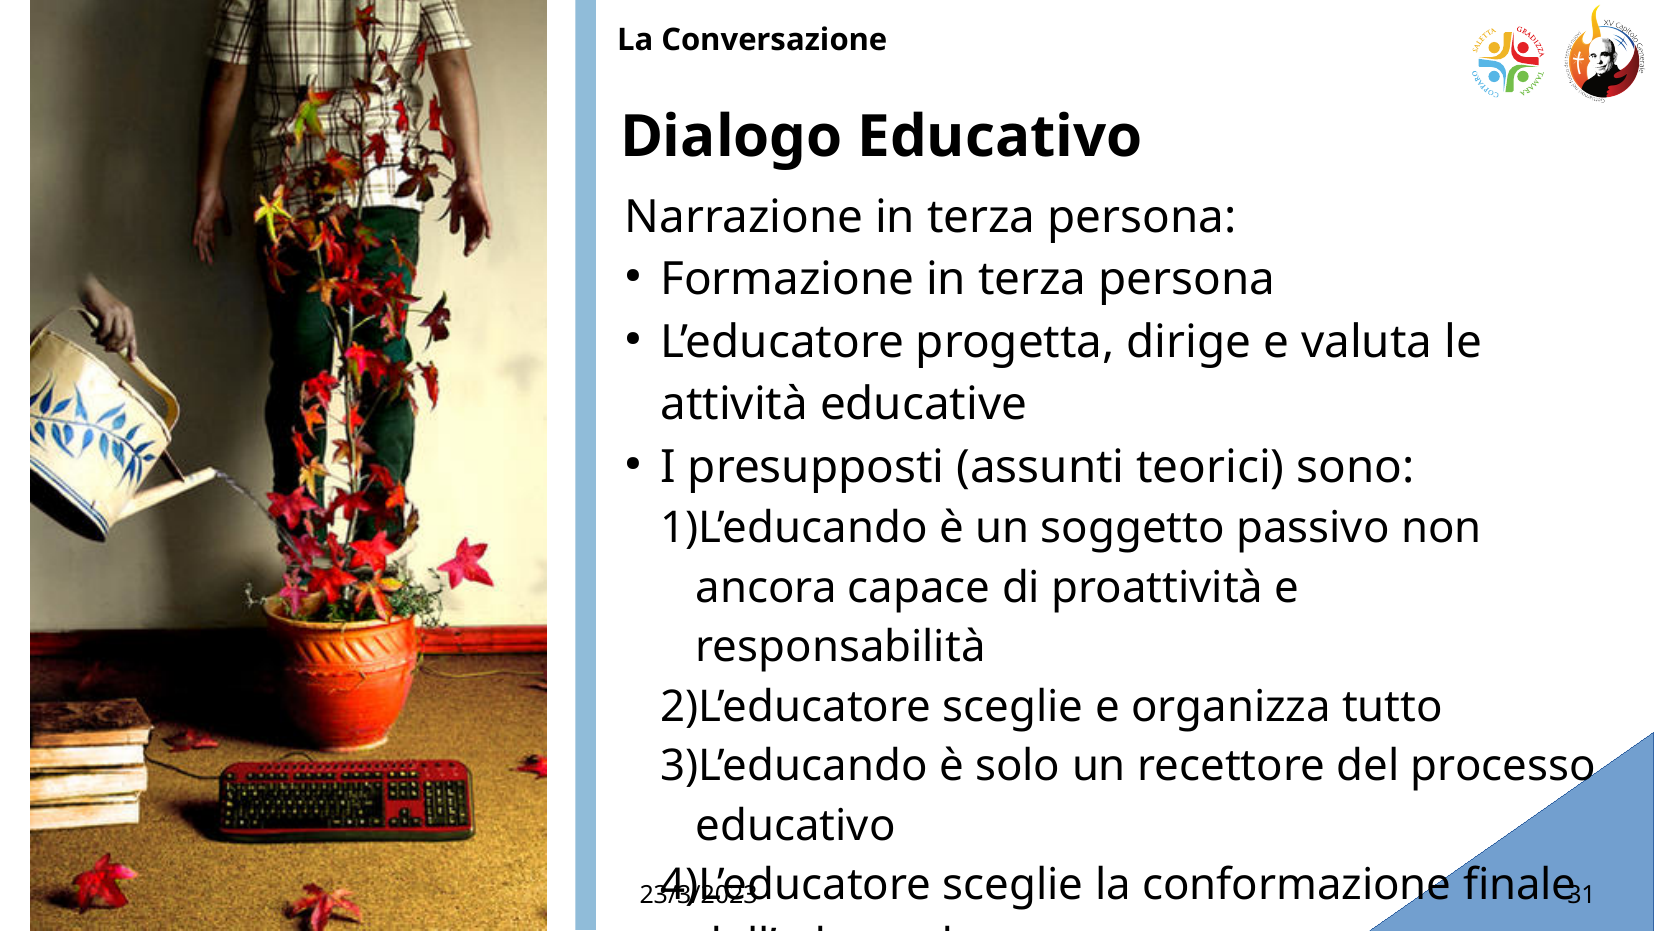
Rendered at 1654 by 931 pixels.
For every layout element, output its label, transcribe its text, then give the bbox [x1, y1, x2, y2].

text_box La Conversazione [602, 9, 1335, 63]
picture [1563, 4, 1646, 103]
title Dialogo Educativo [620, 106, 1617, 178]
subtitle Narrazione in terza persona: Formazione in terza persona L’educatore progetta, dirige e valuta le attività educative I presupposti (assunti teorici) sono: L’educando è un soggetto passivo non ancora capace di proattività e responsabilità L’educatore sceglie e organizza tutto L’educando è solo un recettore del processo educativo L’educatore sceglie la conformazione finale dell’educando [624, 183, 1602, 889]
picture [30, 0, 547, 931]
